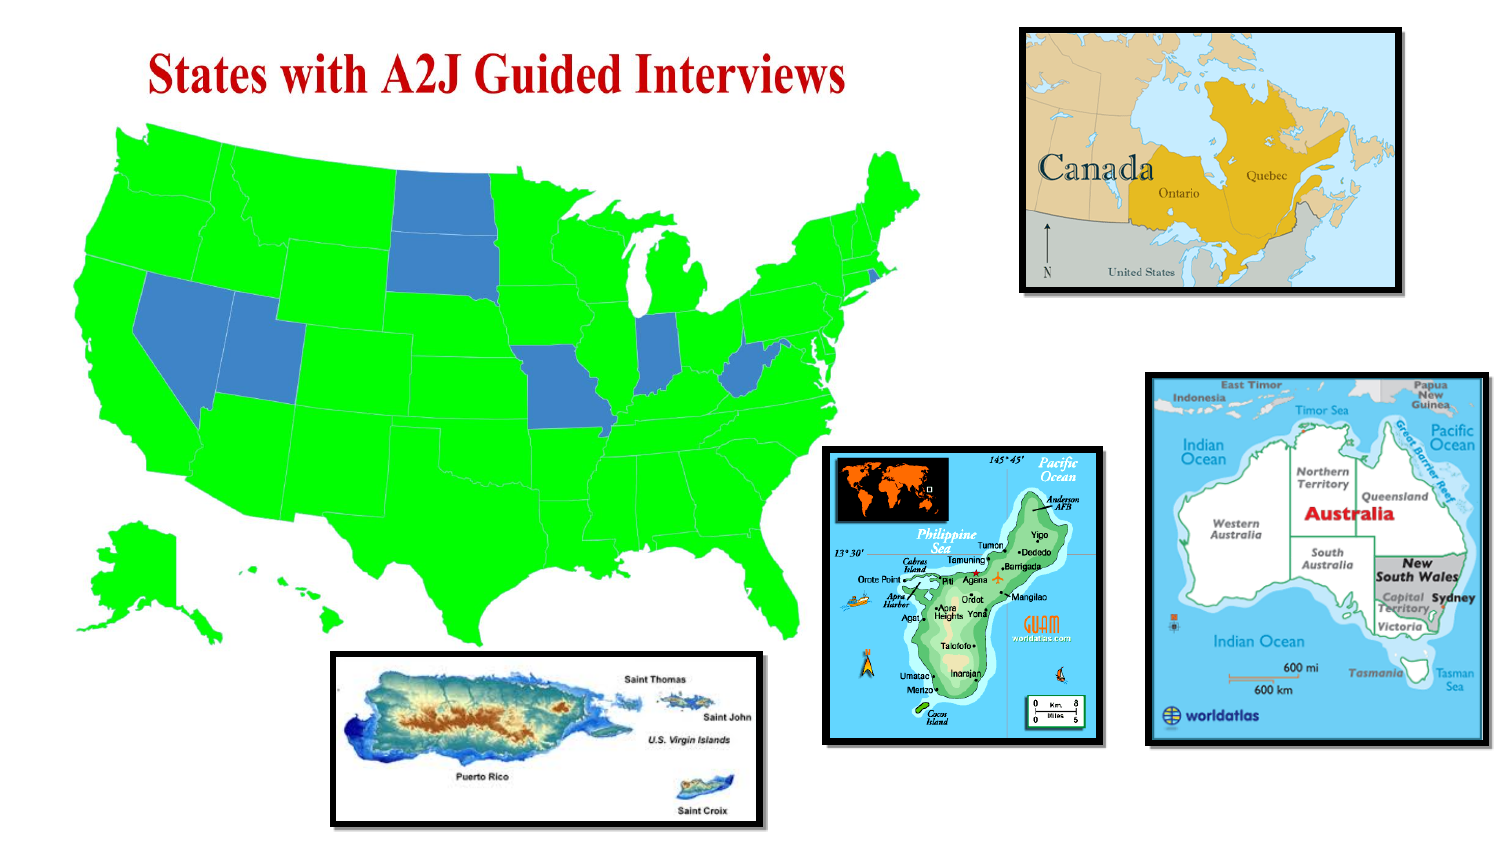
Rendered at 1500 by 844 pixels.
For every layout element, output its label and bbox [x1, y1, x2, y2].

picture [828, 451, 1097, 739]
picture [1025, 33, 1396, 287]
picture [24, 24, 969, 699]
picture [335, 656, 757, 821]
picture [1151, 378, 1483, 741]
